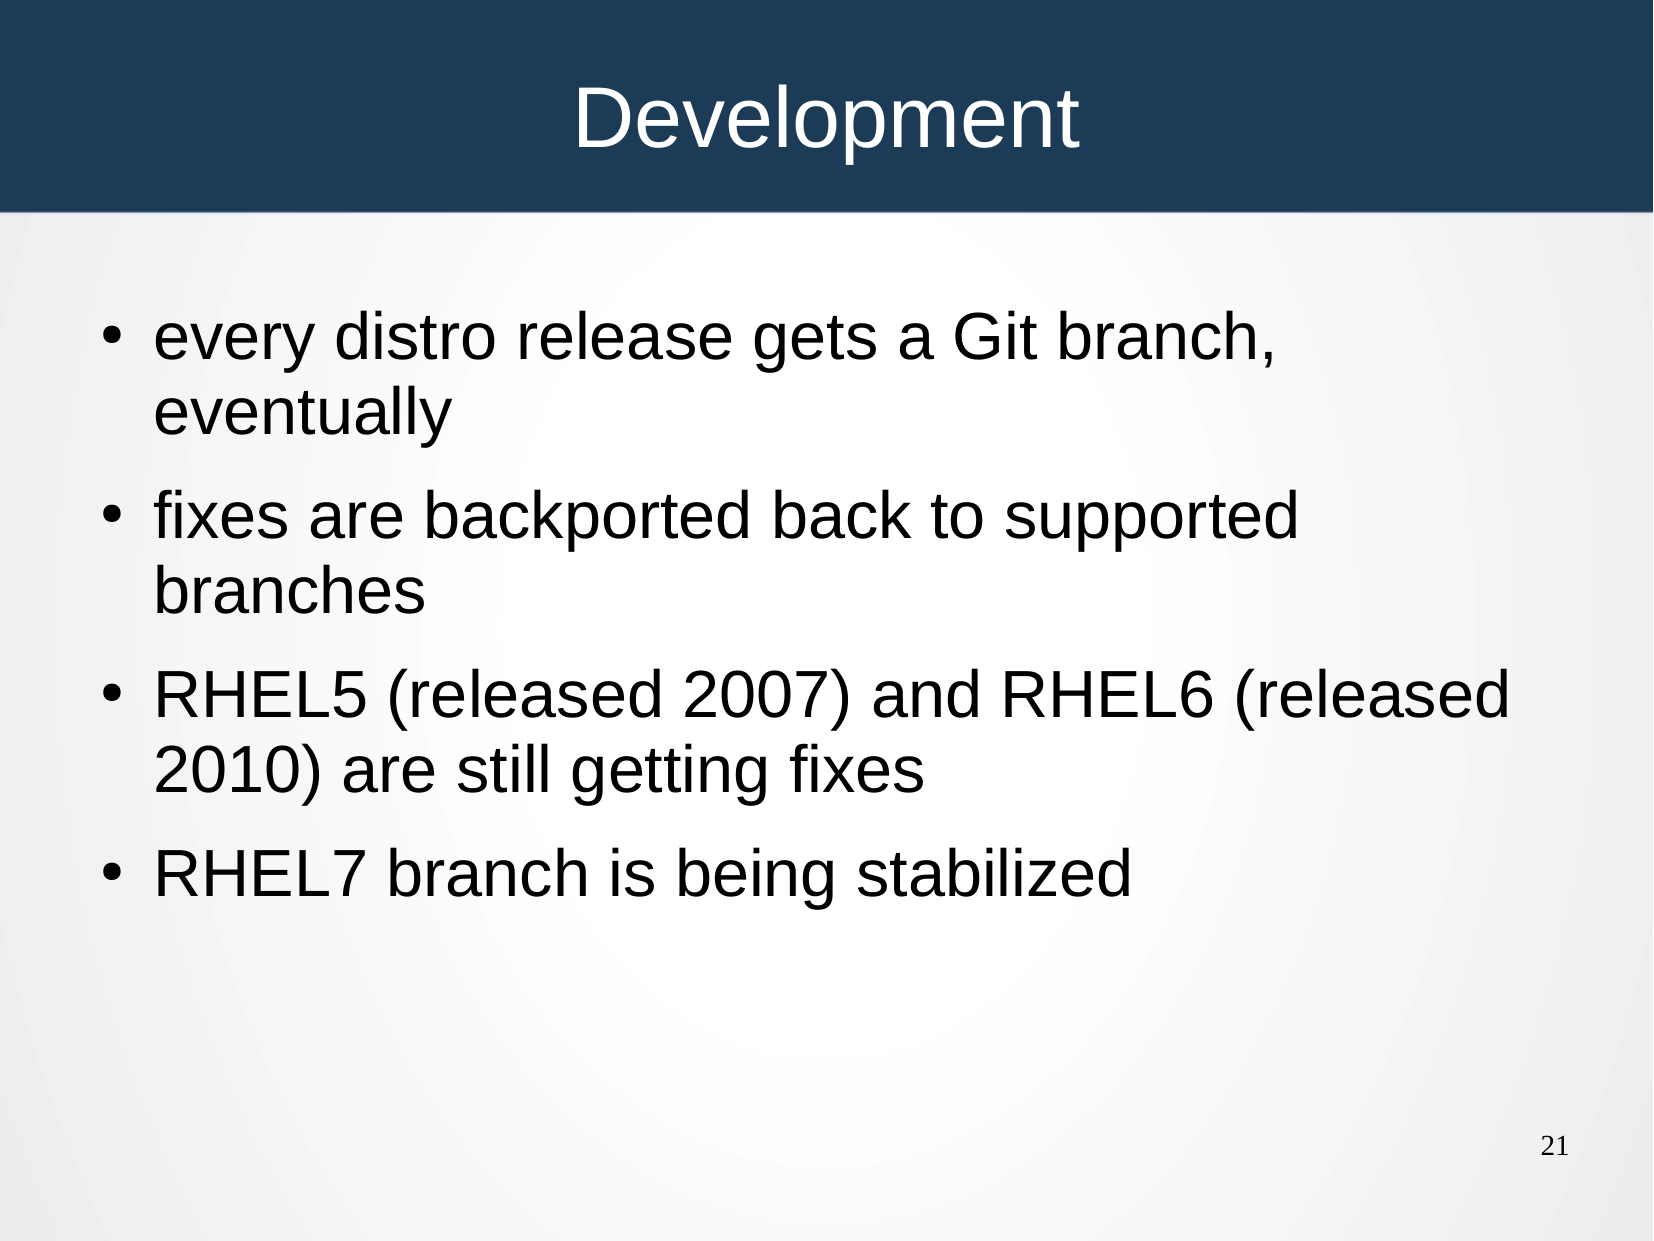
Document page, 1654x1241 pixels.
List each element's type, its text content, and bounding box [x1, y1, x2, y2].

picture [0, 0, 1653, 1241]
list every distro release gets a Git branch, eventually fixes are backported back to supported branches RHEL5 (released 2007) and RHEL6 (released 2010) are still getting fixes RHEL7 branch is being stabilized [82, 299, 1571, 1019]
title Development [82, 47, 1571, 189]
